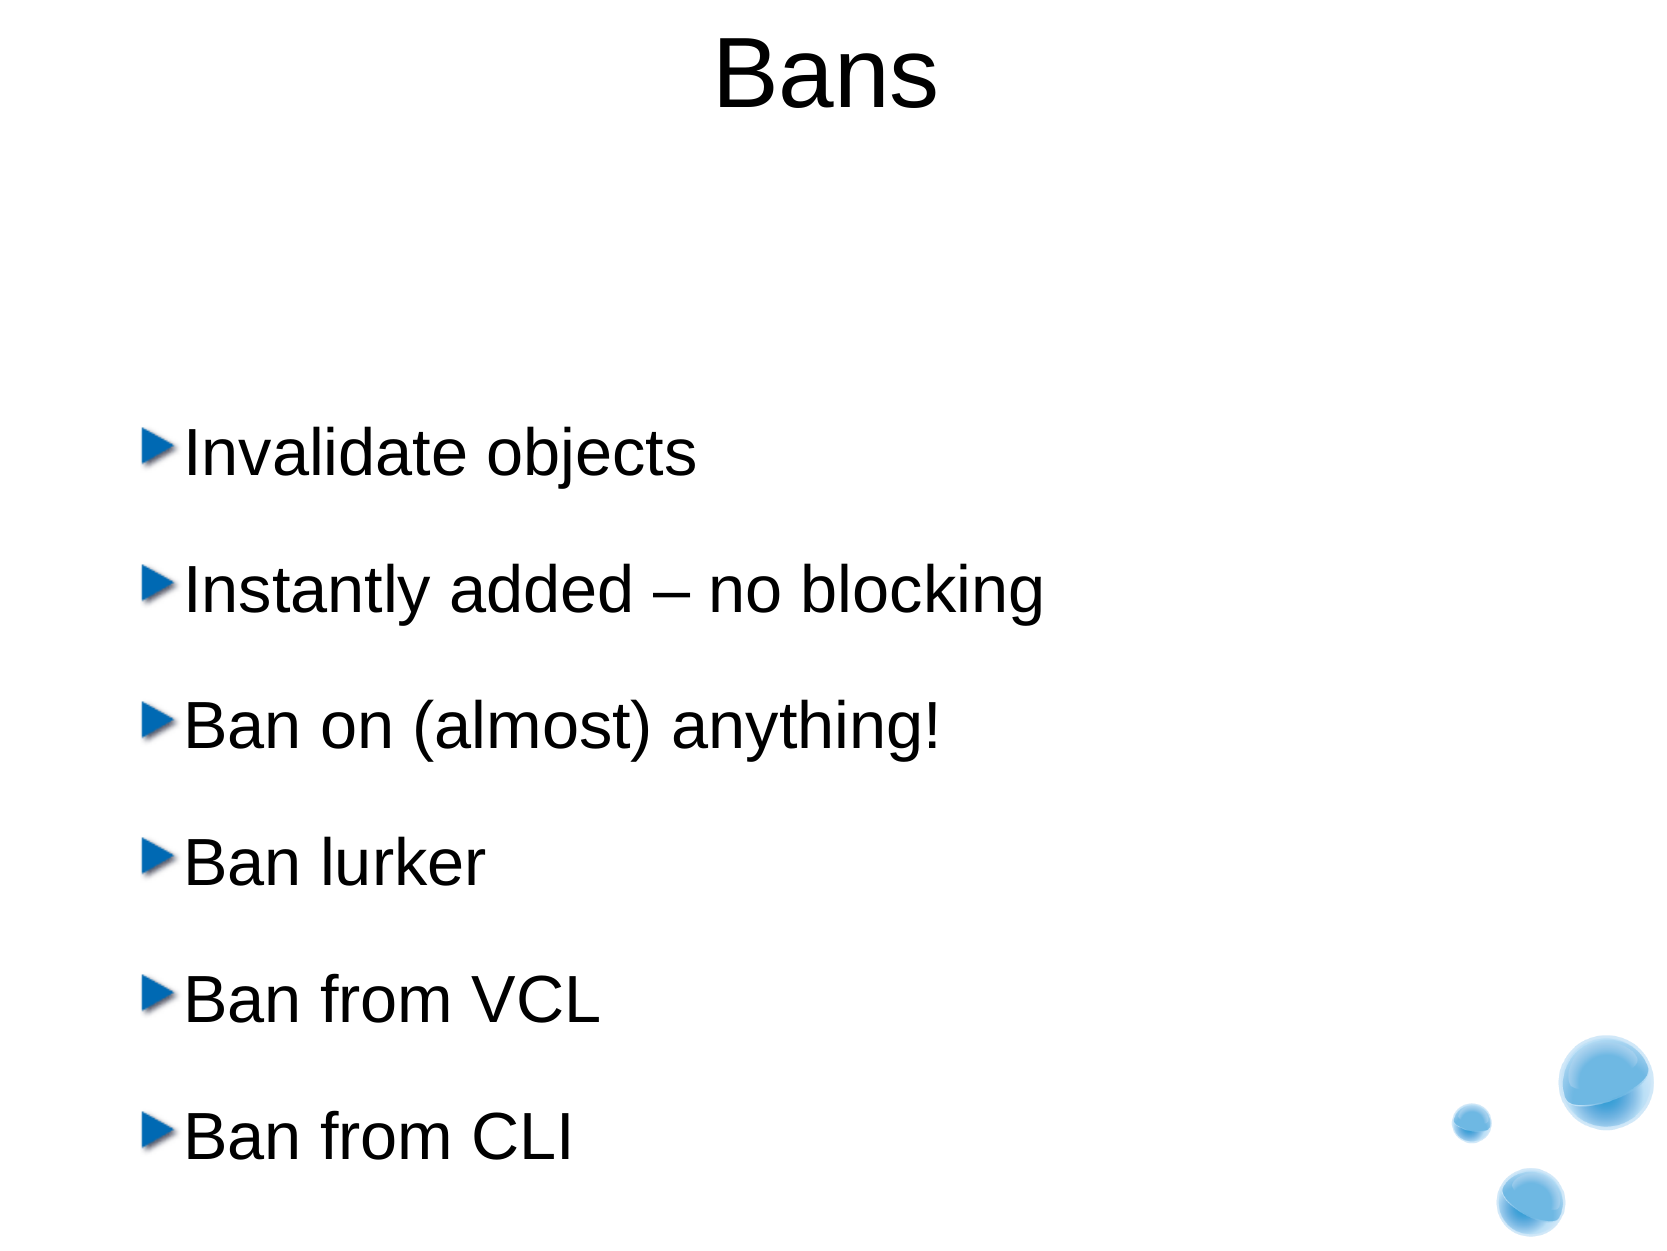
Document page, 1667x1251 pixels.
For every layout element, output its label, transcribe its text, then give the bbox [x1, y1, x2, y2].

picture [1451, 1033, 1654, 1238]
title Bans [118, 0, 1534, 224]
list Invalidate objects Instantly added – no blocking Ban on (almost) anything! Ban lurker Ban from VCL Ban from CLI [124, 360, 1541, 1187]
